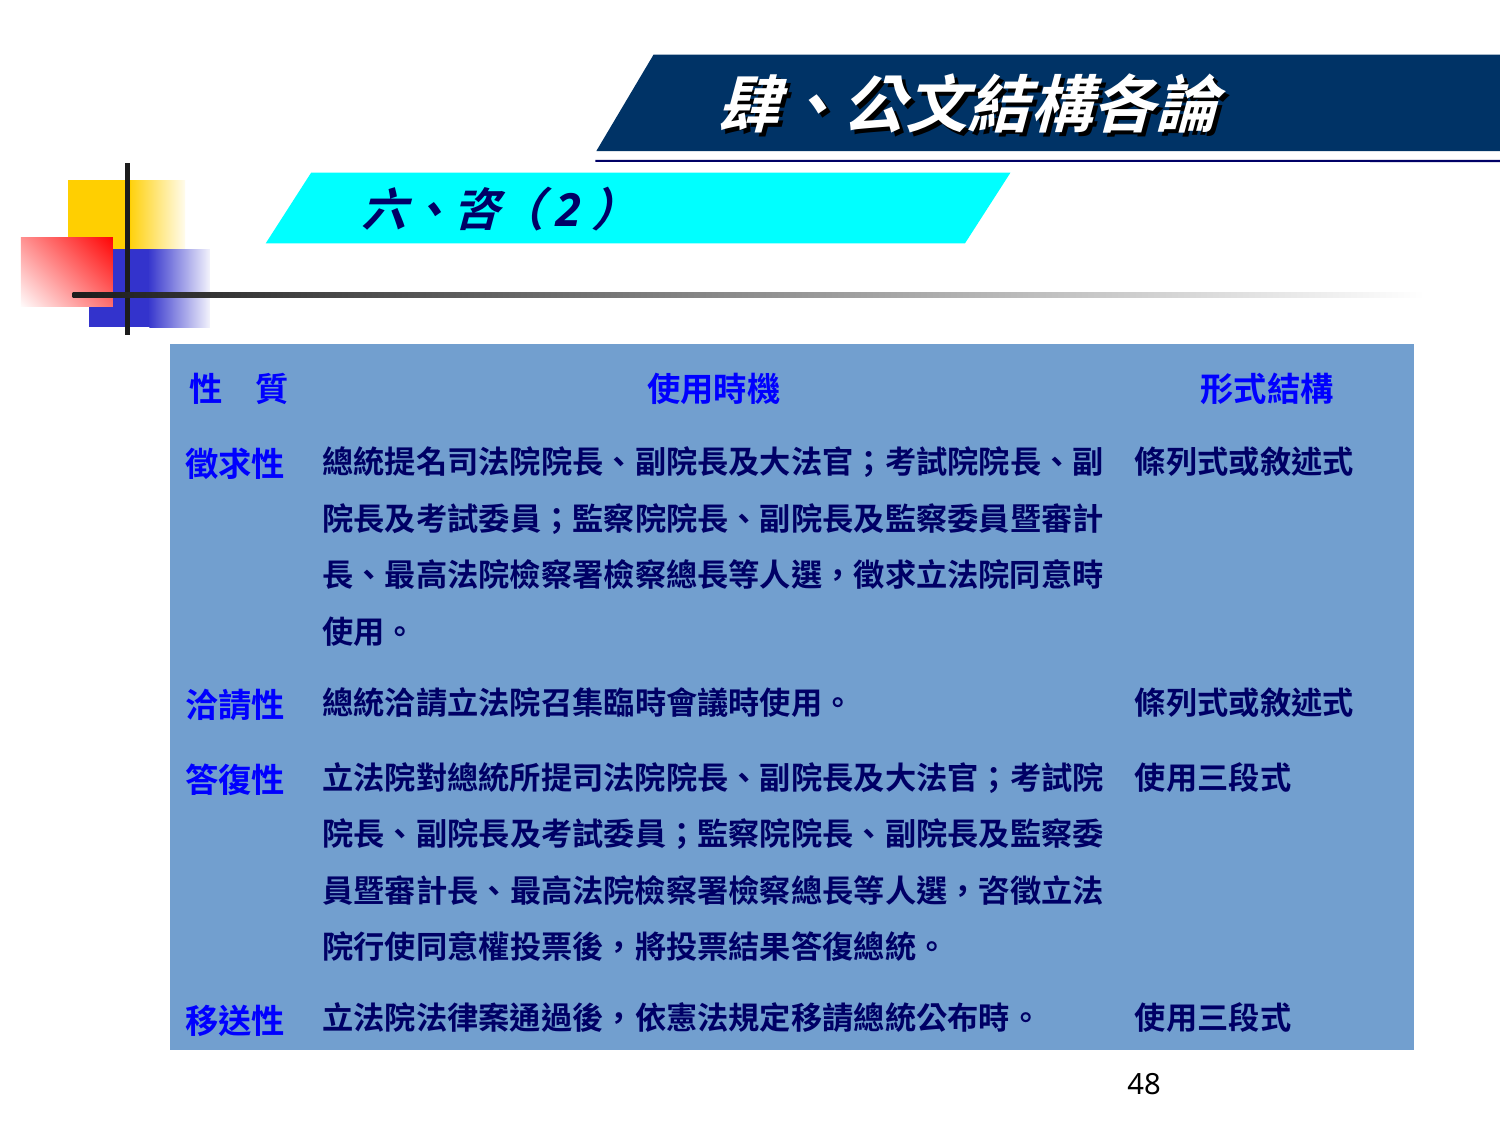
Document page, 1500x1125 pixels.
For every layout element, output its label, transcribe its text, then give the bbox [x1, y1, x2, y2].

table_cell 總統洽請立法院召集臨時會議時使用。 [308, 659, 1120, 734]
table_cell 立法院法律案通過後，依憲法規定移請總統公布時。 [308, 975, 1120, 1050]
table_cell 徵求性 [170, 419, 308, 659]
table_header 使用時機 [308, 344, 1120, 419]
table_cell 條列式或敘述式 [1120, 419, 1414, 659]
table_cell 立法院對總統所提司法院院長、副院長及大法官；考試院院長、副院長及考試委員；監察院院長、副院長及監察委員暨審計長、最高法院檢察署檢察總長等人選，咨徵立法院行使同意權投票後，將投票結果答復總統。 [308, 734, 1120, 975]
text_box 六、咨（2） [265, 172, 1011, 244]
table_cell 使用三段式 [1120, 734, 1414, 975]
table_cell 條列式或敘述式 [1120, 659, 1414, 734]
table_header 形式結構 [1120, 344, 1414, 419]
table_cell 洽請性 [170, 659, 308, 734]
table_header 性 質 [170, 344, 308, 419]
table_cell 移送性 [170, 975, 308, 1050]
table_cell 使用三段式 [1120, 975, 1414, 1050]
text_box [1112, 1037, 1426, 1113]
text_box 肆、公文結構各論 [596, 54, 1500, 152]
table_cell 答復性 [170, 734, 308, 975]
table_cell 總統提名司法院院長、副院長及大法官；考試院院長、副院長及考試委員；監察院院長、副院長及監察委員暨審計長、最高法院檢察署檢察總長等人選，徵求立法院同意時使用。 [308, 419, 1120, 659]
